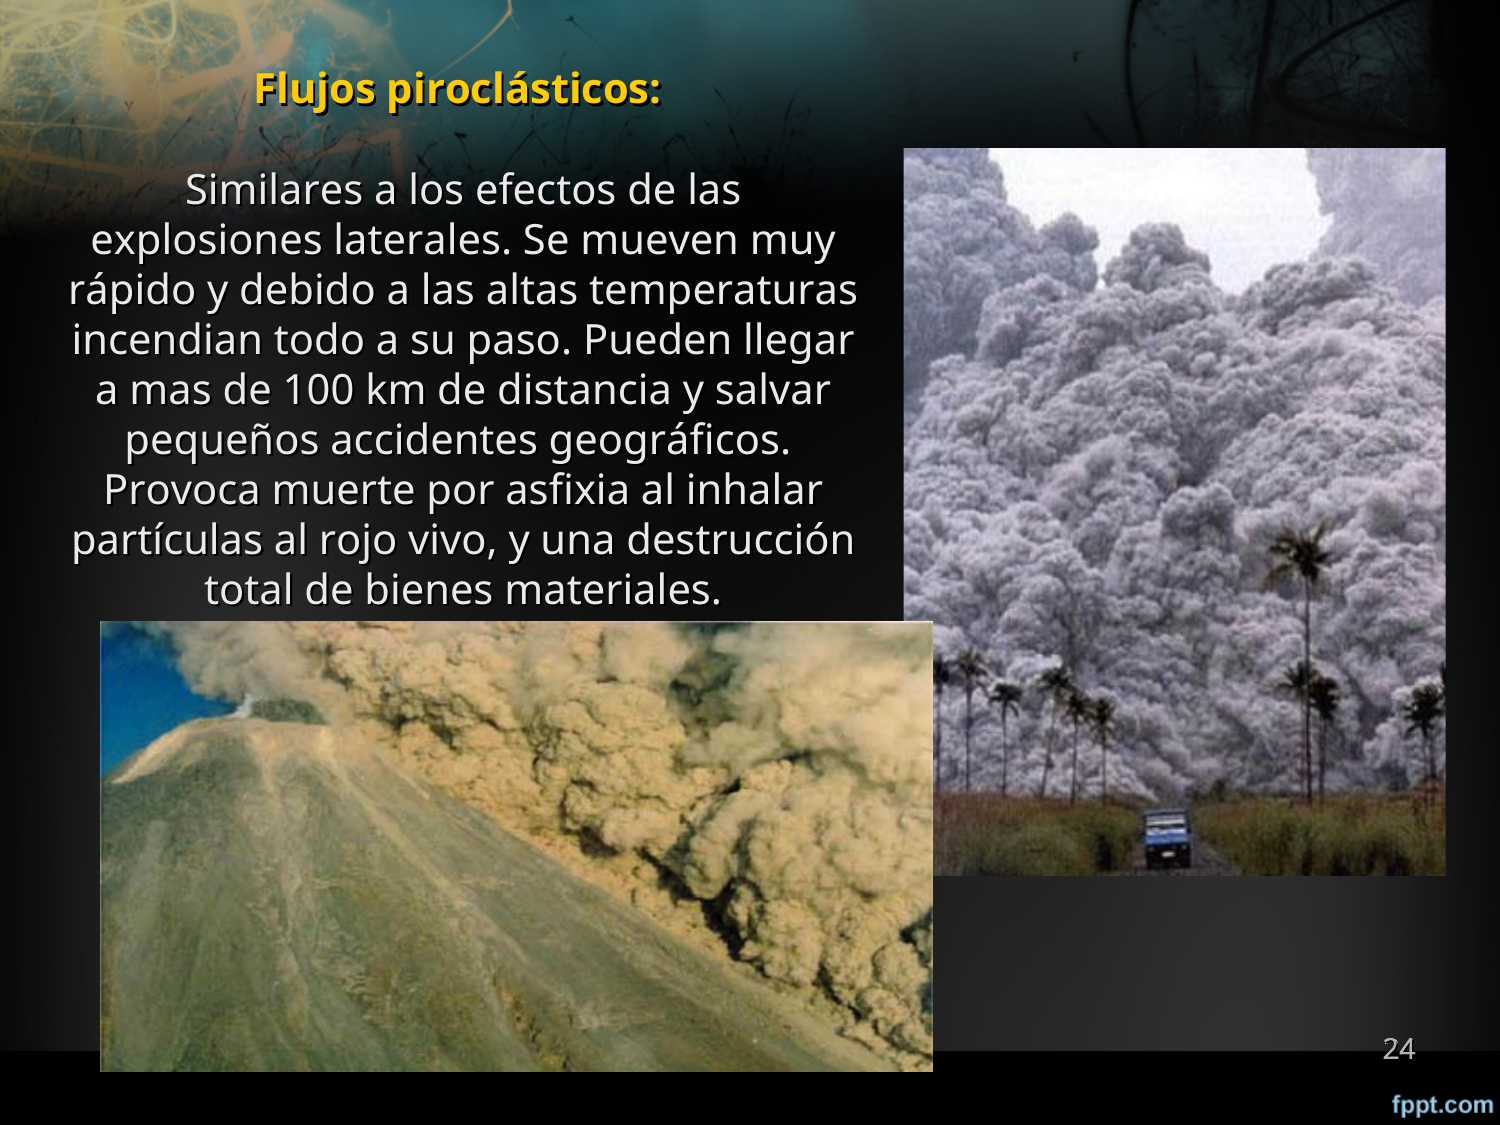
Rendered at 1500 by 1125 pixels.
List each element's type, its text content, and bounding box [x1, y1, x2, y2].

picture [0, 0, 1500, 1125]
text_box <número> [1080, 1023, 1431, 1102]
text_box Riesgos geológicos internos [88, 1023, 564, 1102]
text_box Flujos piroclásticos: Similares a los efectos de las explosiones laterales. Se mueven muy rápido y debido a las altas temperaturas incendian todo a su paso. Pueden llegar a mas de 100 km de distancia y salvar pequeños accidentes geográficos. Provoca muerte por asfixia al inhalar partículas al rojo vivo, y una destrucción total de bienes materiales. [53, 54, 874, 621]
